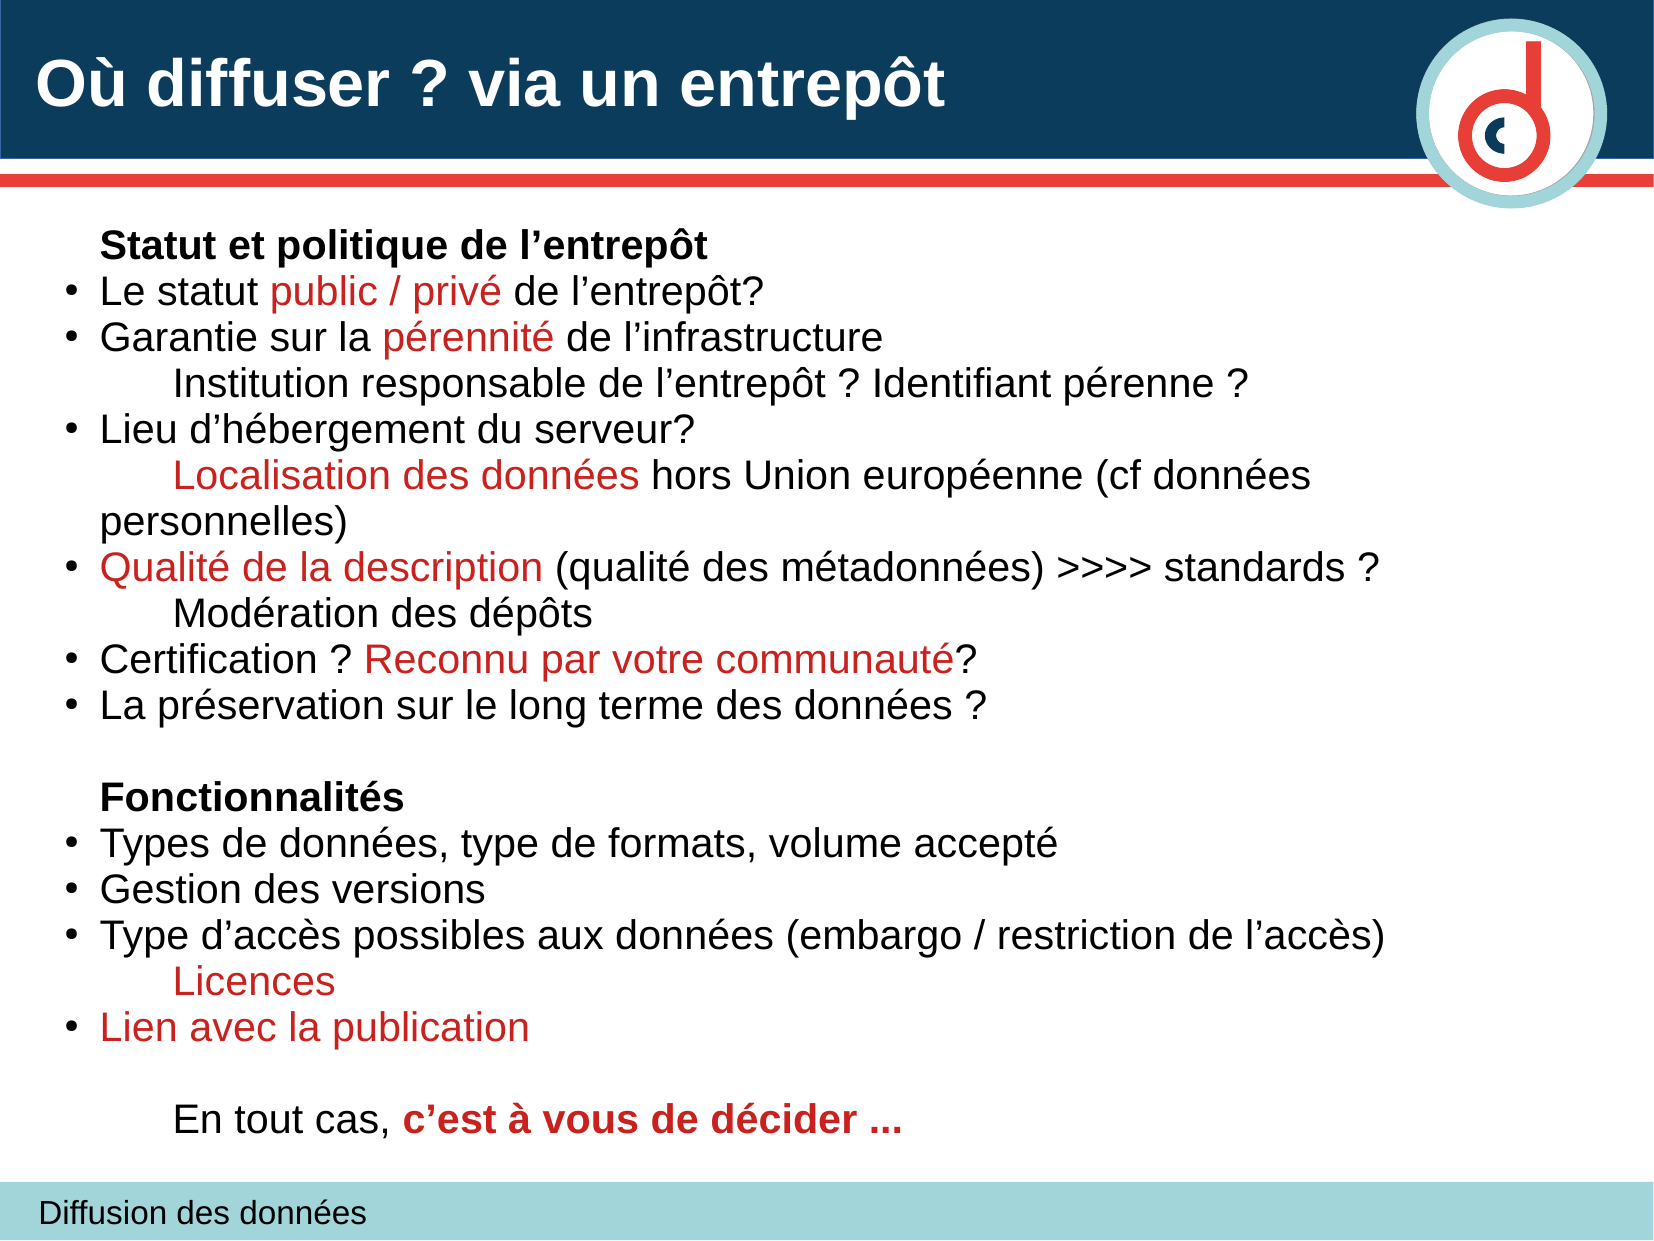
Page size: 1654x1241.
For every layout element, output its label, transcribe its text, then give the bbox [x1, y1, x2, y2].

title Où diffuser ? via un entrepôt [35, 11, 1430, 159]
text_box Statut et politique de l’entrepôt Le statut public / privé de l’entrepôt? Garantie sur la pérennité de l’infrastructure Institution responsable de l’entrepôt ? Identifiant pérenne ? Lieu d’hébergement du serveur? Localisation des données hors Union européenne (cf données personnelles) Qualité de la description (qualité des métadonnées) >>>> standards ? Modération des dépôts Certification ? Reconnu par votre communauté? La préservation sur le long terme des données ? Fonctionnalités Types de données, type de formats, volume accepté Gestion des versions Type d’accès possibles aux données (embargo / restriction de l’accès) Licences Lien avec la publication En tout cas, c’est à vous de décider ... [49, 214, 1540, 1157]
text_box Diffusion des données [23, 1187, 621, 1241]
